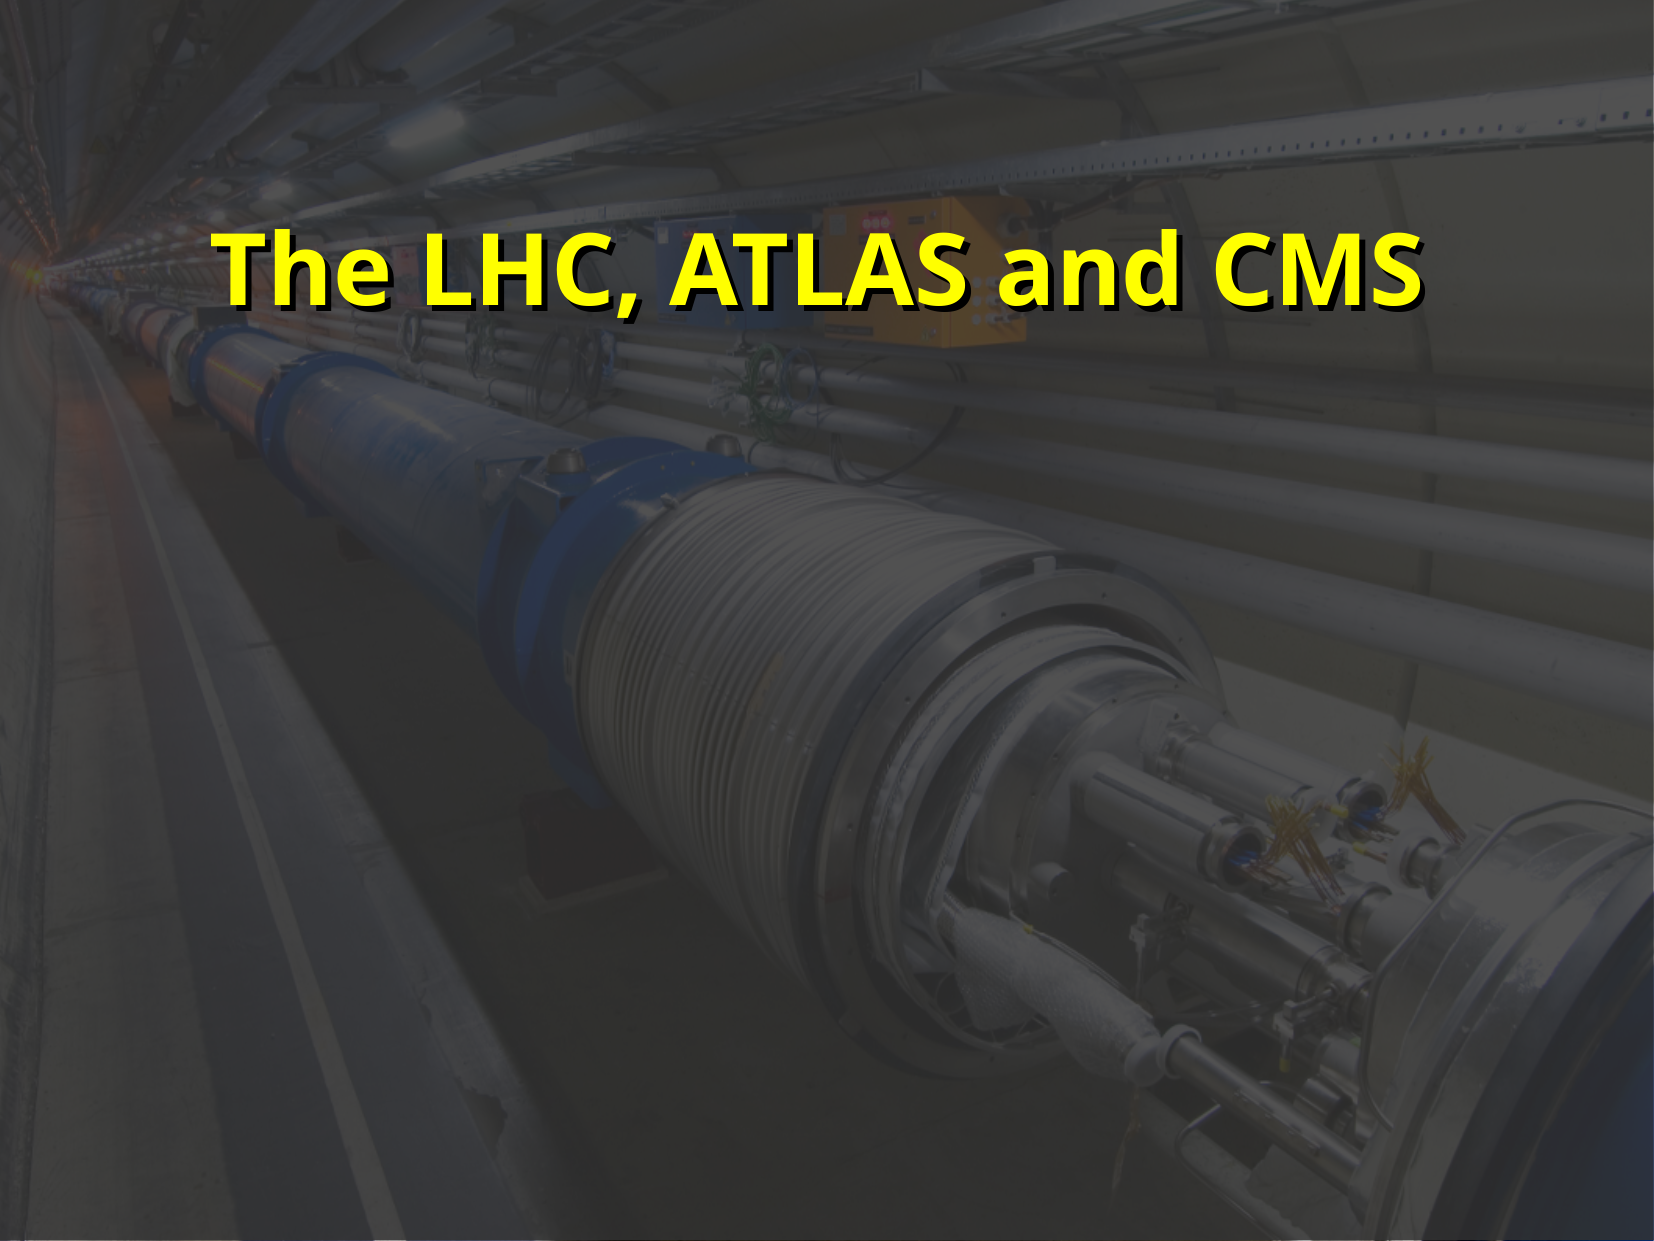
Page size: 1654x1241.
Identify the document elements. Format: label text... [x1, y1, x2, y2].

text_box The LHC, ATLAS and CMS [161, 191, 1474, 323]
text_box [0, 0, 1654, 1241]
